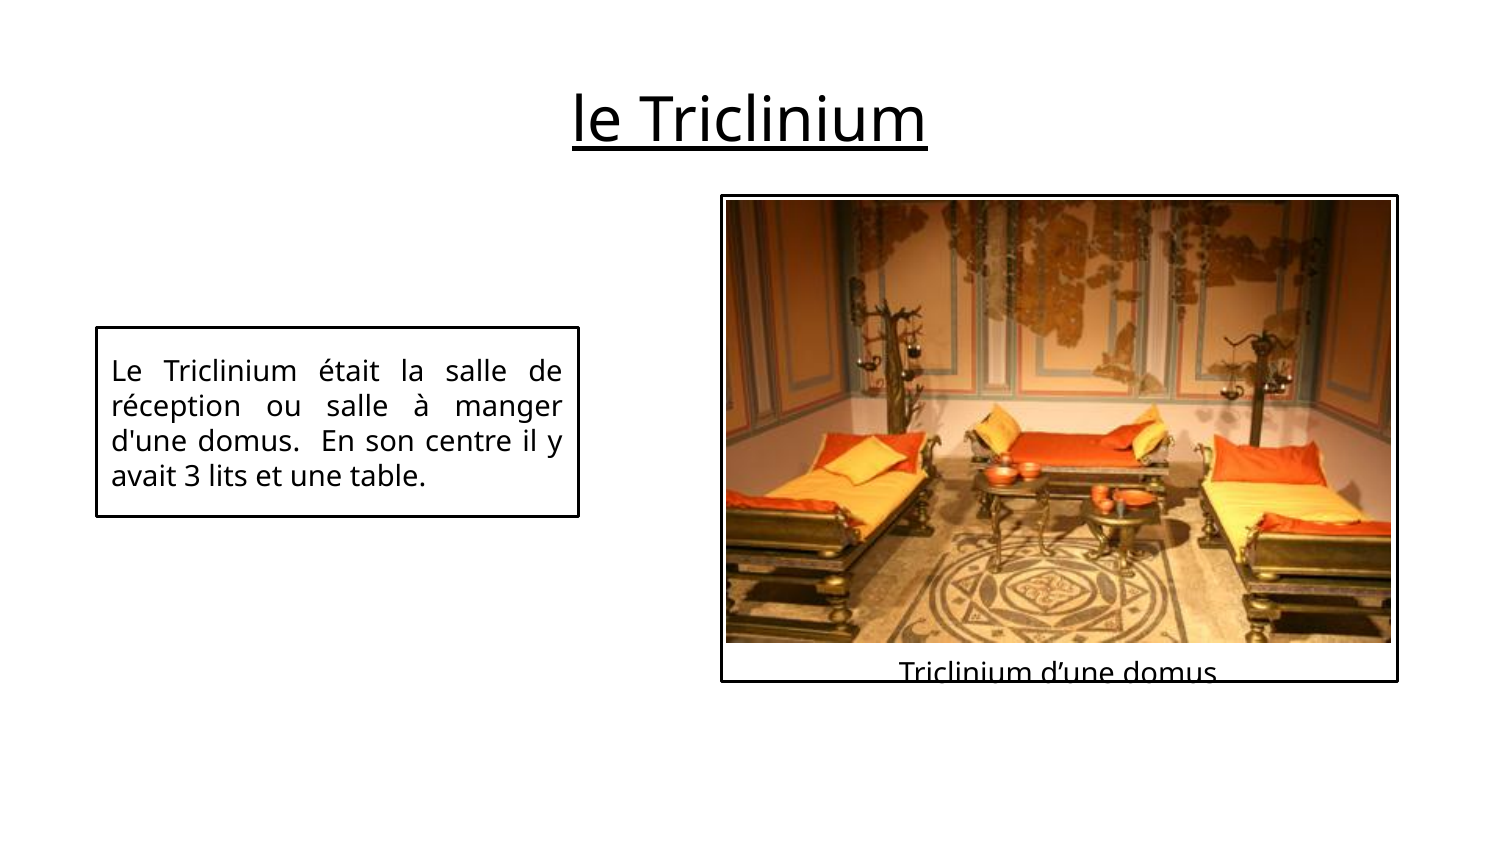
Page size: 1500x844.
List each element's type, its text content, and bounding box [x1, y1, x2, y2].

text_box Le Triclinium était la salle de réception ou salle à manger d'une domus. En son centre il y avait 3 lits et une table. [96, 327, 579, 517]
picture [726, 200, 1391, 628]
text_box Triclinium d’une domus [718, 628, 1398, 682]
title le Triclinium [51, 41, 1449, 136]
